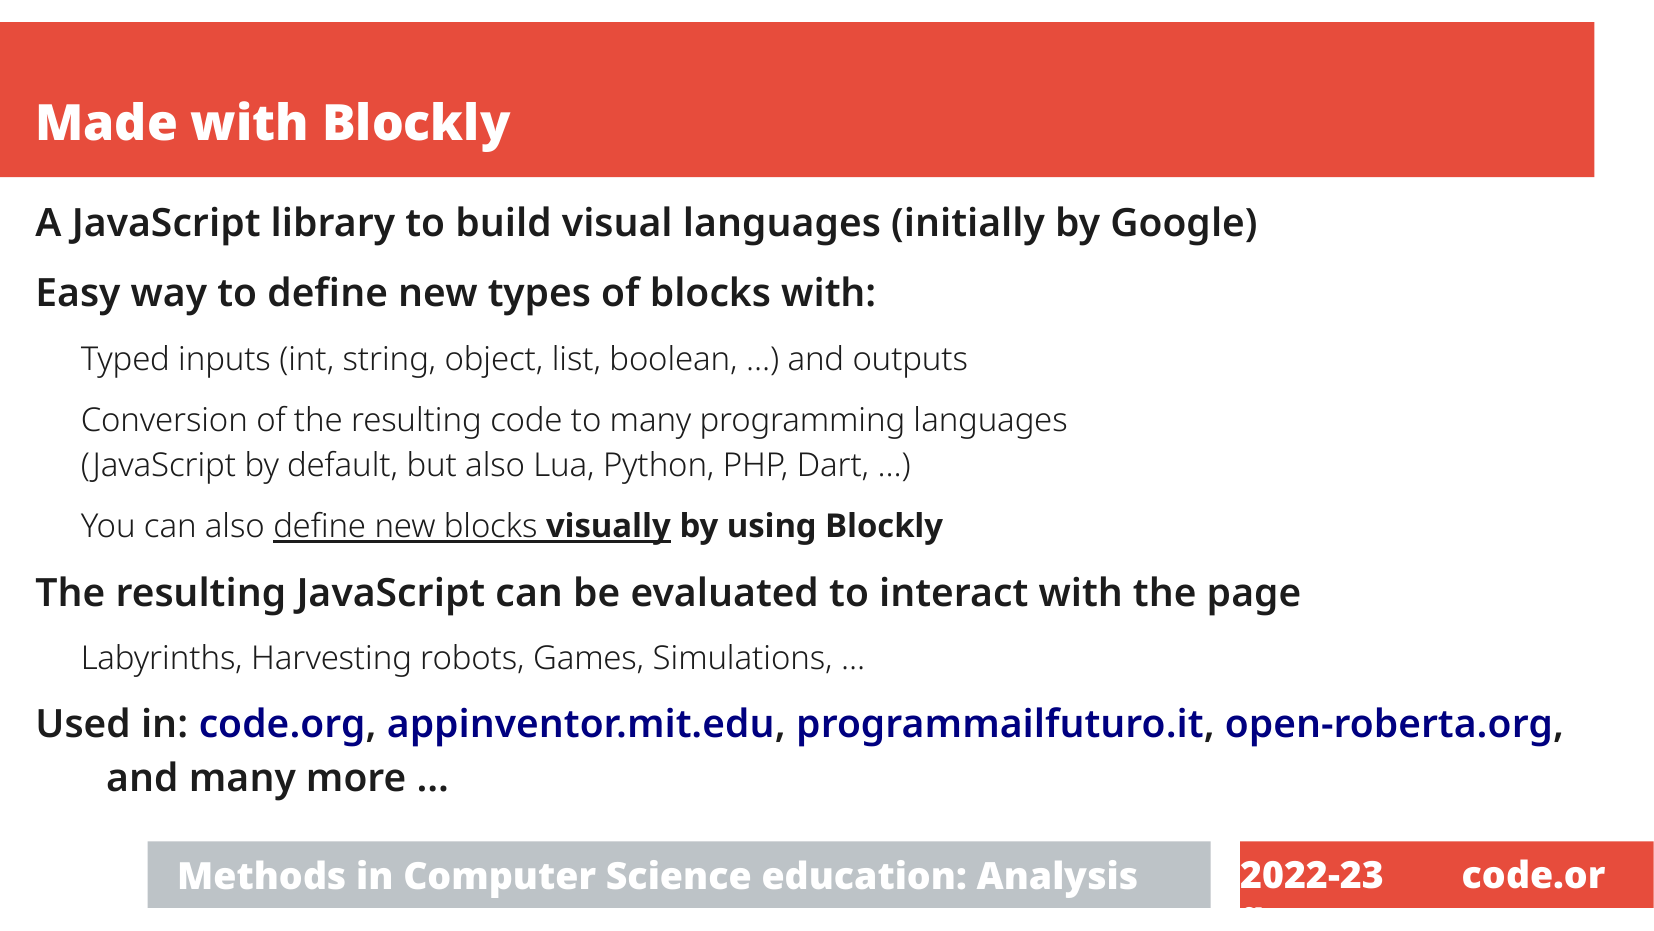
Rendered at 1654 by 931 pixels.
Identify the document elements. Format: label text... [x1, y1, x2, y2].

list A JavaScript library to build visual languages (initially by Google) Easy way to define new types of blocks with: Typed inputs (int, string, object, list, boolean, …) and outputs Conversion of the resulting code to many programming languages (JavaScript by default, but also Lua, Python, PHP, Dart, …) You can also define new blocks visually by using Blockly The resulting JavaScript can be evaluated to interact with the page Labyrinths, Harvesting robots, Games, Simulations, … Used in: code.org, appinventor.mit.edu, programmailfuturo.it, open-roberta.org, and many more … [35, 194, 1619, 842]
title Made with Blockly [35, 44, 1595, 156]
